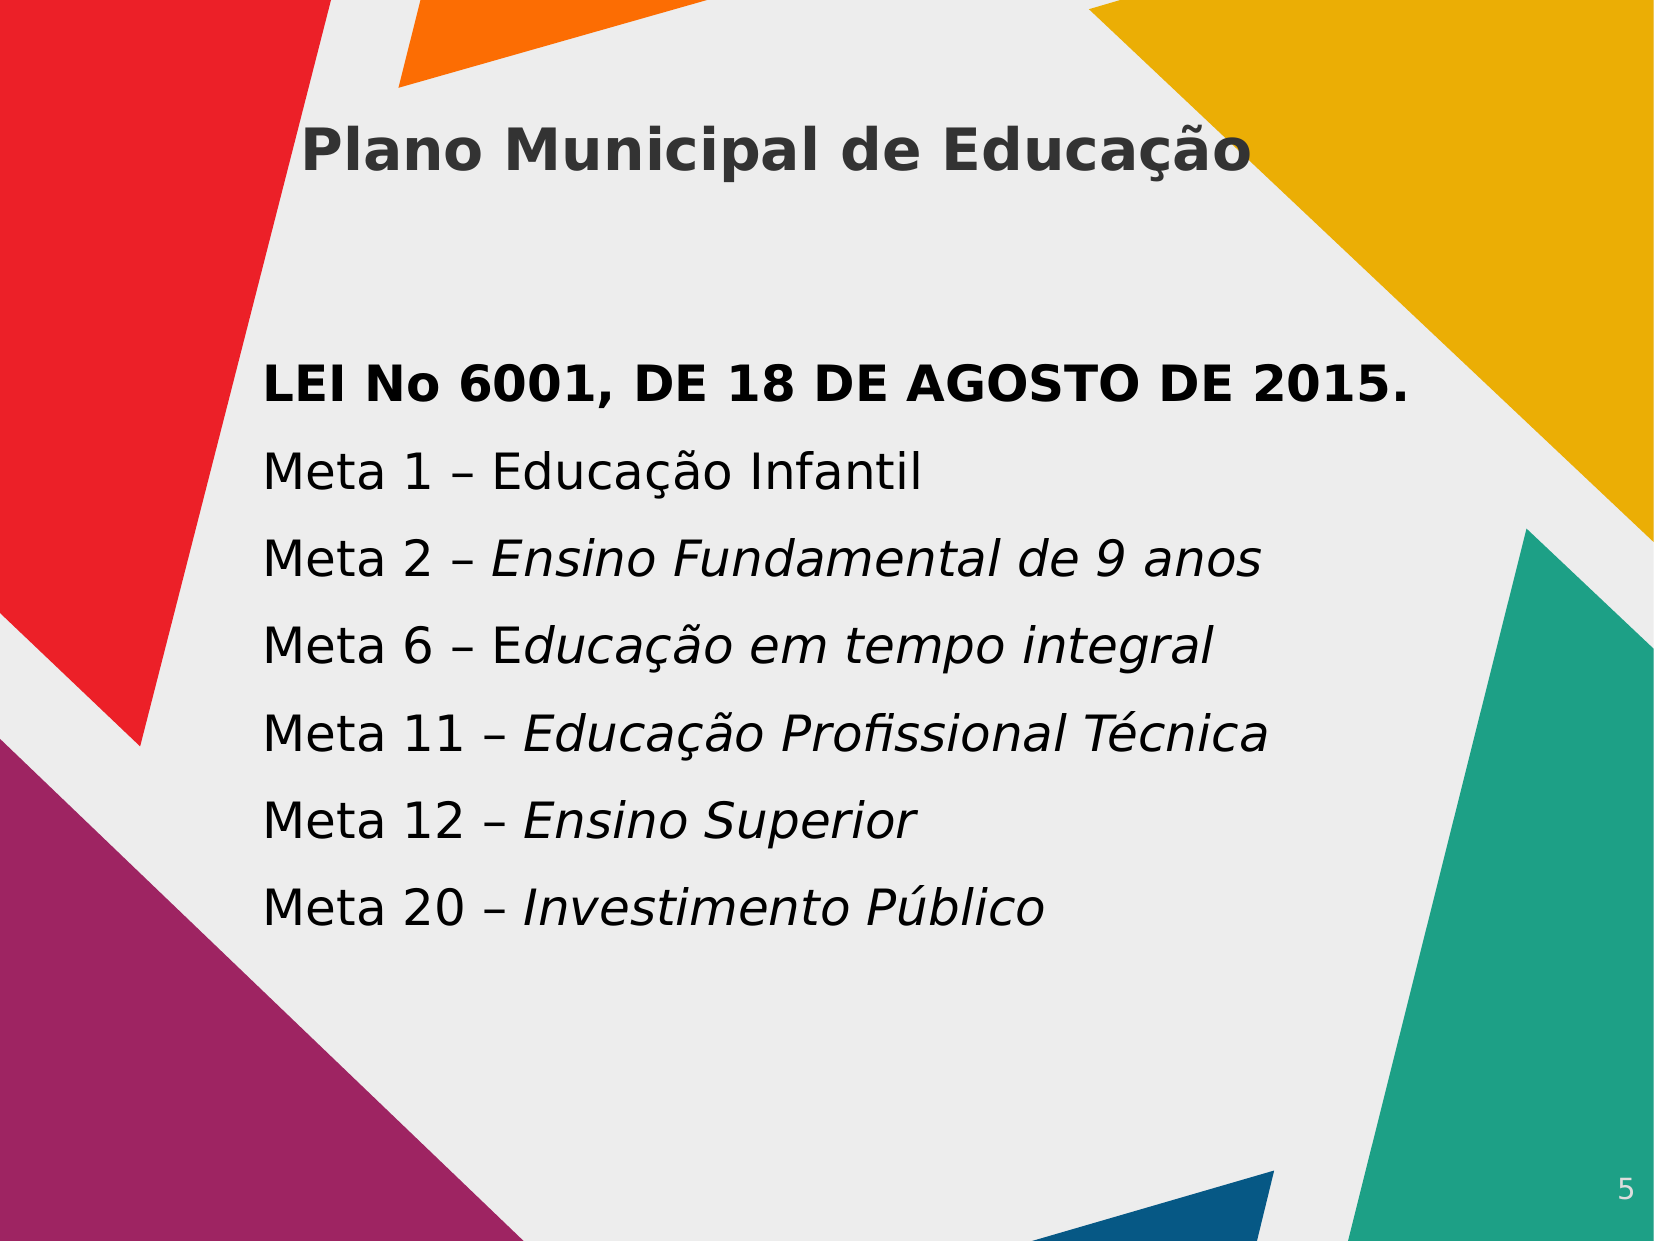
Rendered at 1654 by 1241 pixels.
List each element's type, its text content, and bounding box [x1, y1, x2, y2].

title Plano Municipal de Educação [112, 47, 1441, 255]
text_box LEI No 6001, DE 18 DE AGOSTO DE 2015. Meta 1 – Educação Infantil Meta 2 – Ensino Fundamental de 9 anos Meta 6 – Educação em tempo integral Meta 11 – Educação Profissional Técnica Meta 12 – Ensino Superior Meta 20 – Investimento Público [248, 318, 1426, 946]
